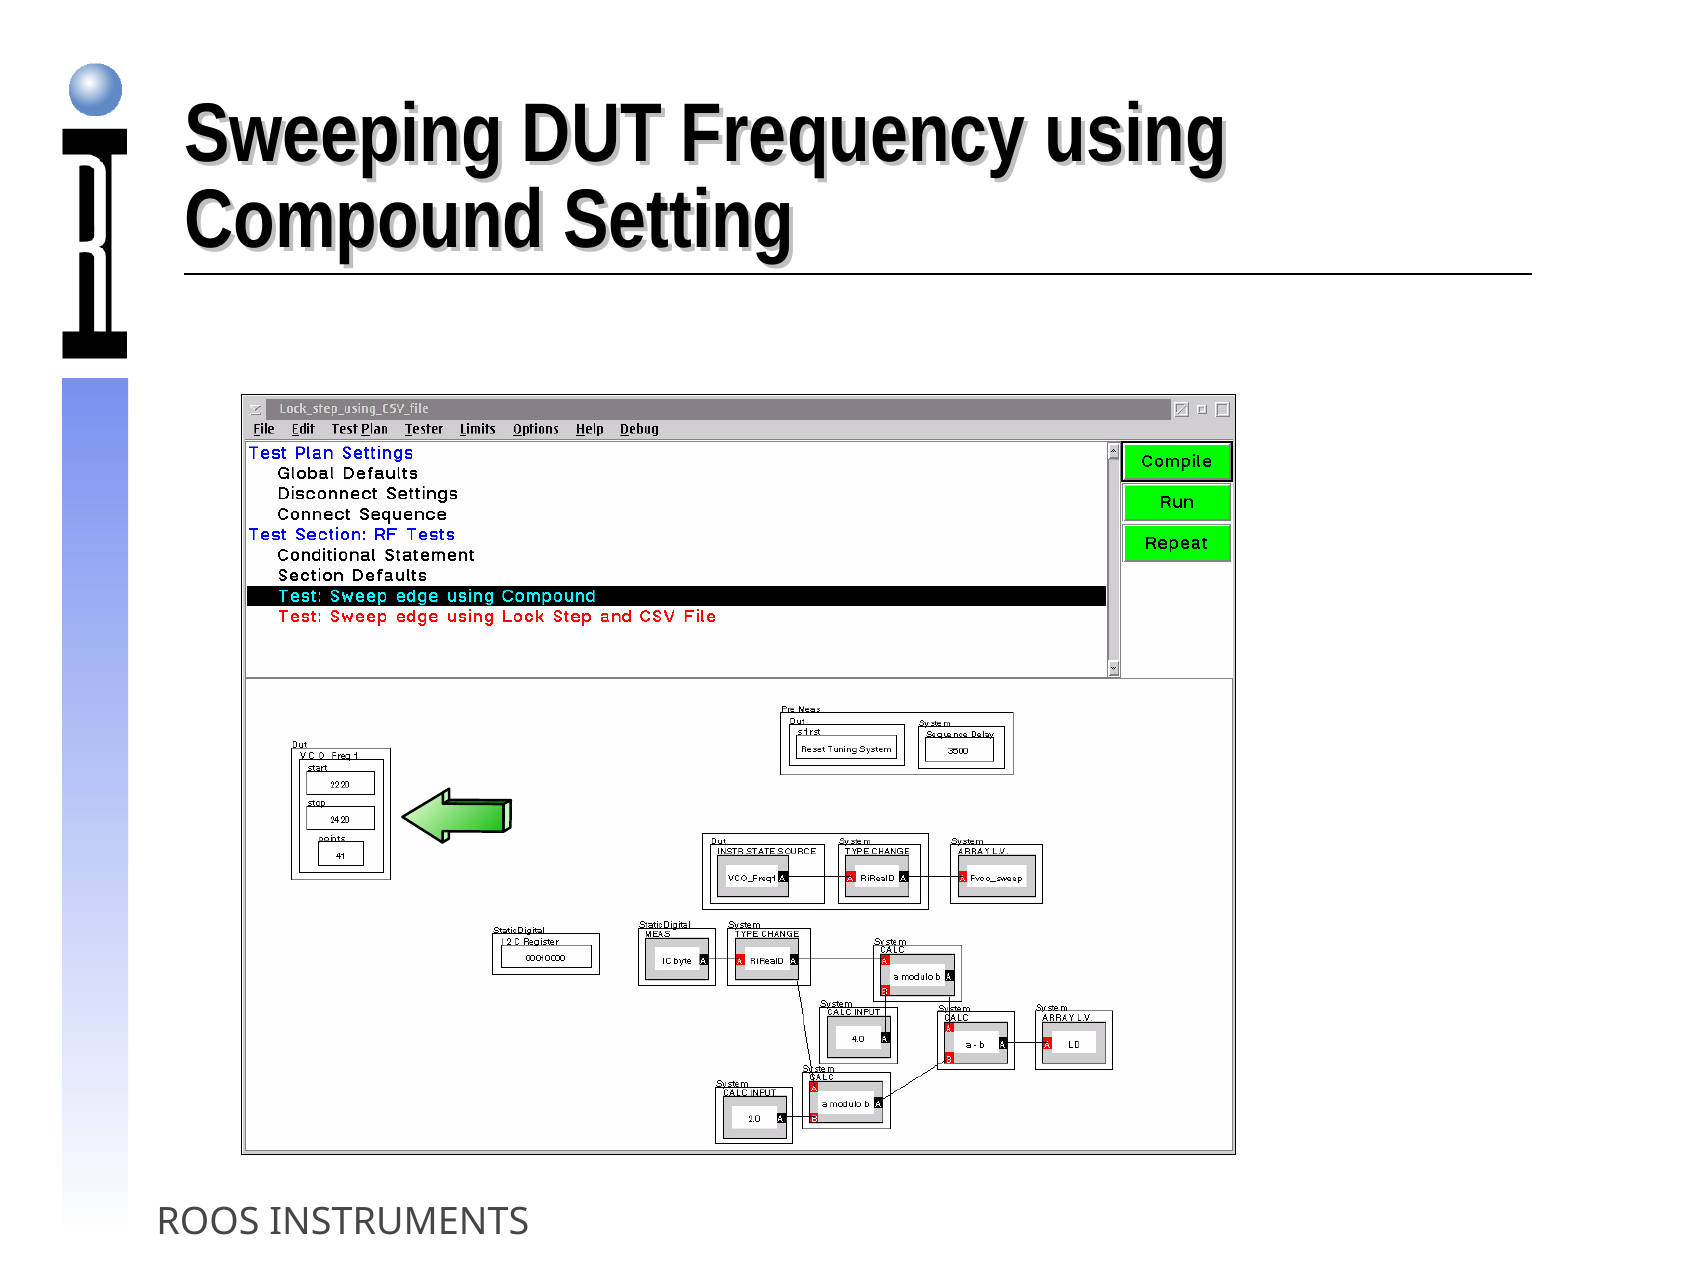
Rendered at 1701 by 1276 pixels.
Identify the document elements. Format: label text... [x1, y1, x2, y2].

text_box Sweeping DUT Frequency using Compound Setting [184, 92, 1539, 274]
picture [241, 394, 1236, 1155]
text_box [402, 788, 511, 843]
